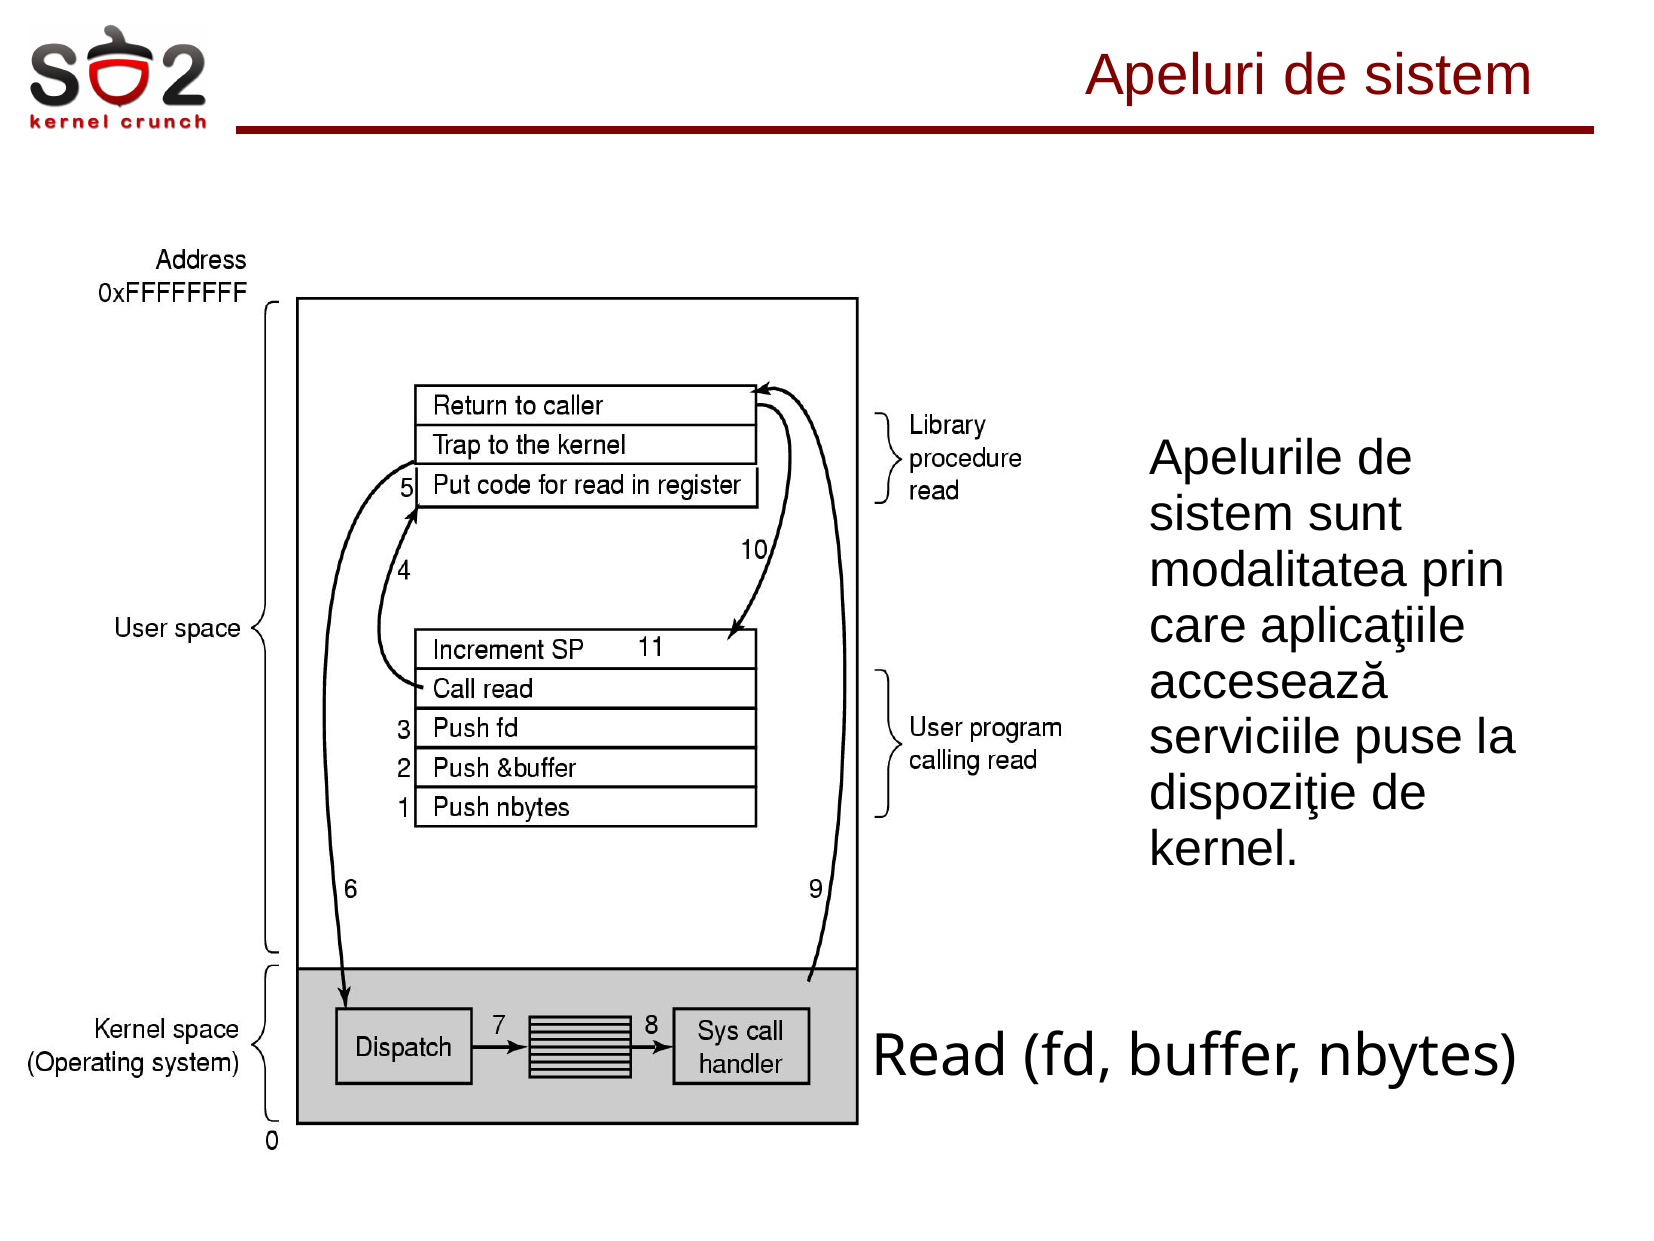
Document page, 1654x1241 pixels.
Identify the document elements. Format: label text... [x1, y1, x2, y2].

title Apeluri de sistem [121, 0, 1534, 148]
picture [18, 239, 1066, 1157]
picture [29, 23, 121, 130]
text_box Apelurile de sistem sunt modalitatea prin care aplicaţiile accesează serviciile puse la dispoziţie de kernel. [1098, 422, 1562, 932]
text_box Read (fd, buffer, nbytes) [856, 1003, 1654, 1172]
